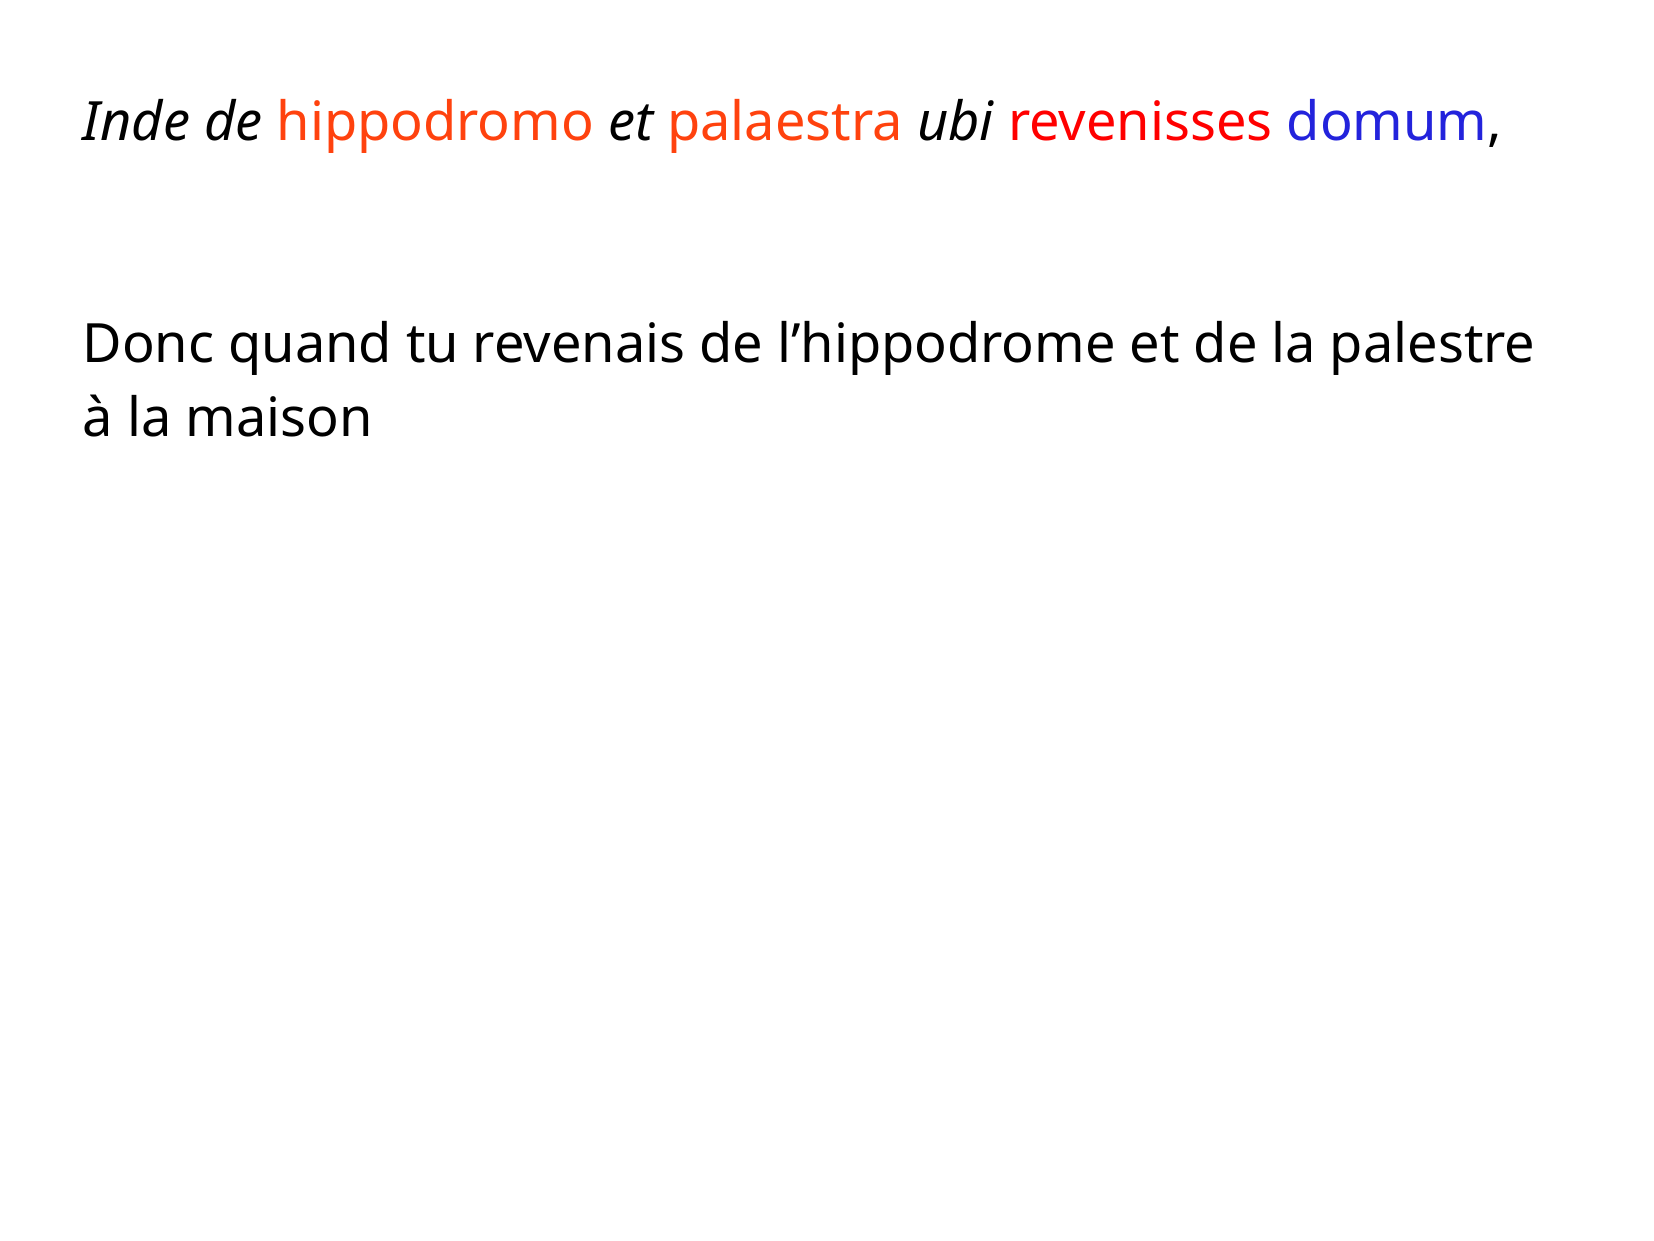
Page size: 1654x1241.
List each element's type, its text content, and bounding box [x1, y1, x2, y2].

list Inde de hippodromo et palaestra ubi revenisses domum, Donc quand tu revenais de l’hippodrome et de la palestre à la maison [82, 82, 1571, 1109]
